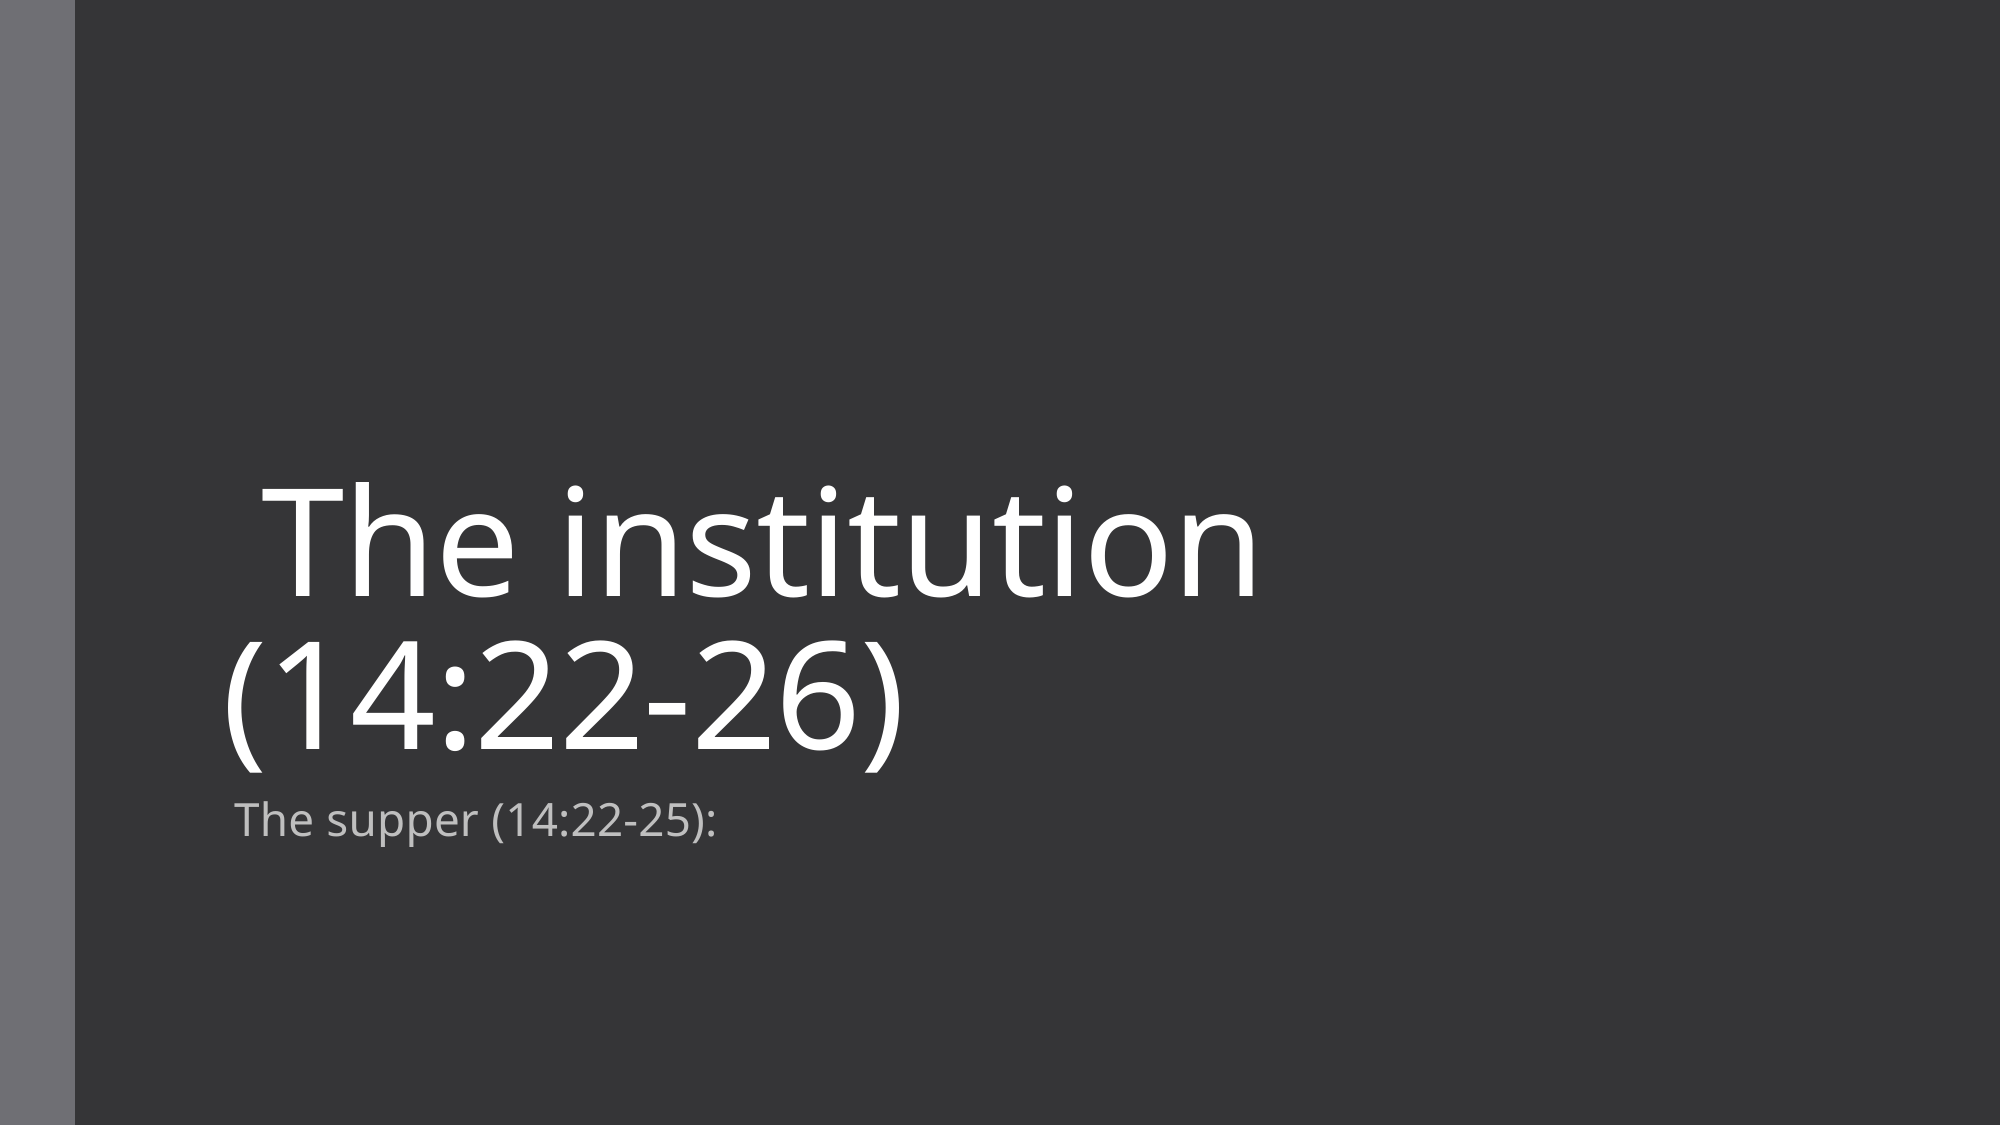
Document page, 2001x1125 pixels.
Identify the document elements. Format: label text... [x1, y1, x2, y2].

title The institution (14:22-26) [206, 124, 1752, 787]
subtitle The supper (14:22-25): [206, 787, 1752, 1066]
